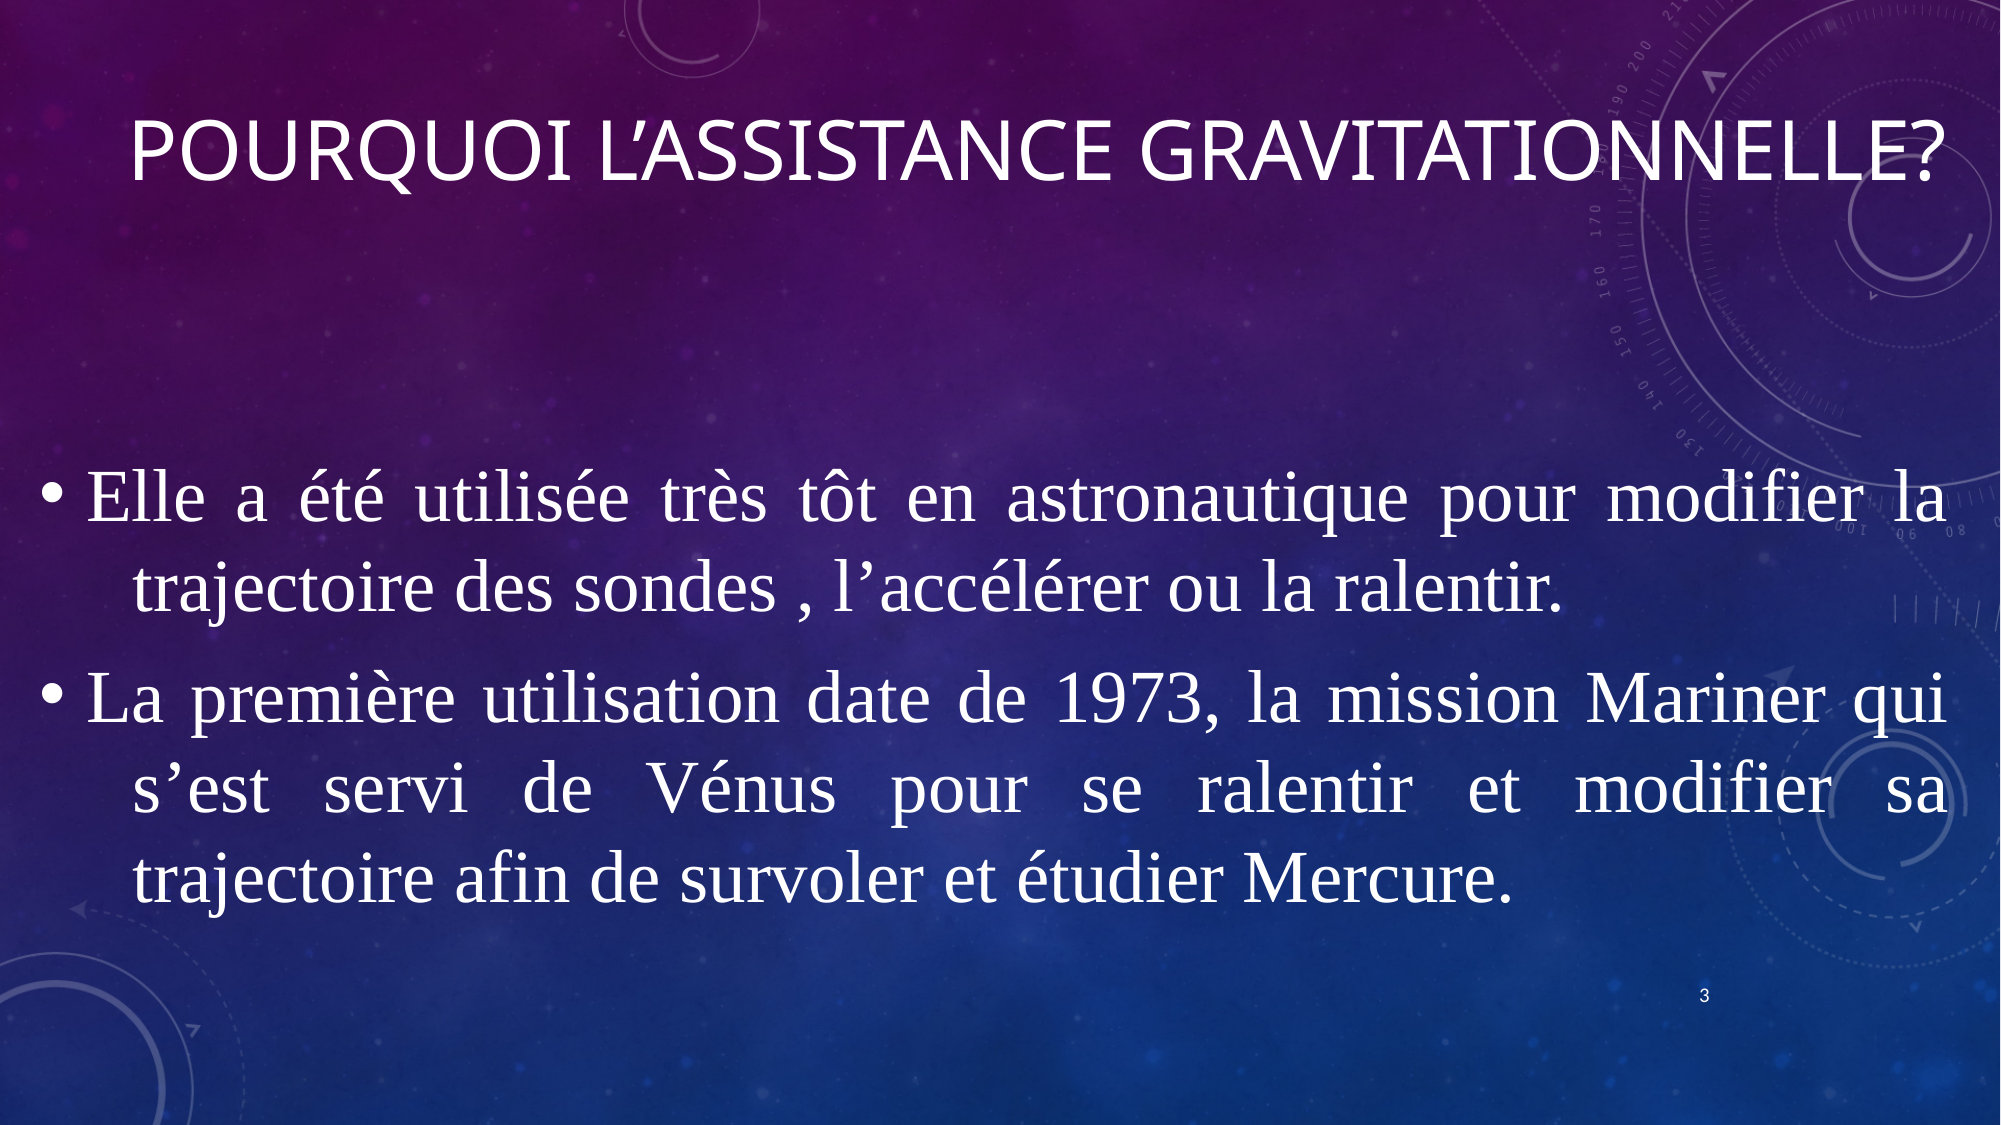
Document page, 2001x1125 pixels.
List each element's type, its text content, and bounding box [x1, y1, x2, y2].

list Elle a été utilisée très tôt en astronautique pour modifier la trajectoire des sondes , l’accélérer ou la ralentir. La première utilisation date de 1973, la mission Mariner qui s’est servi de Vénus pour se ralentir et modifier sa trajectoire afin de survoler et étudier Mercure. [24, 266, 1965, 1098]
title Pourquoi l’assistance gravitationnelle? [112, 27, 1976, 267]
text_box [1684, 963, 1775, 1026]
